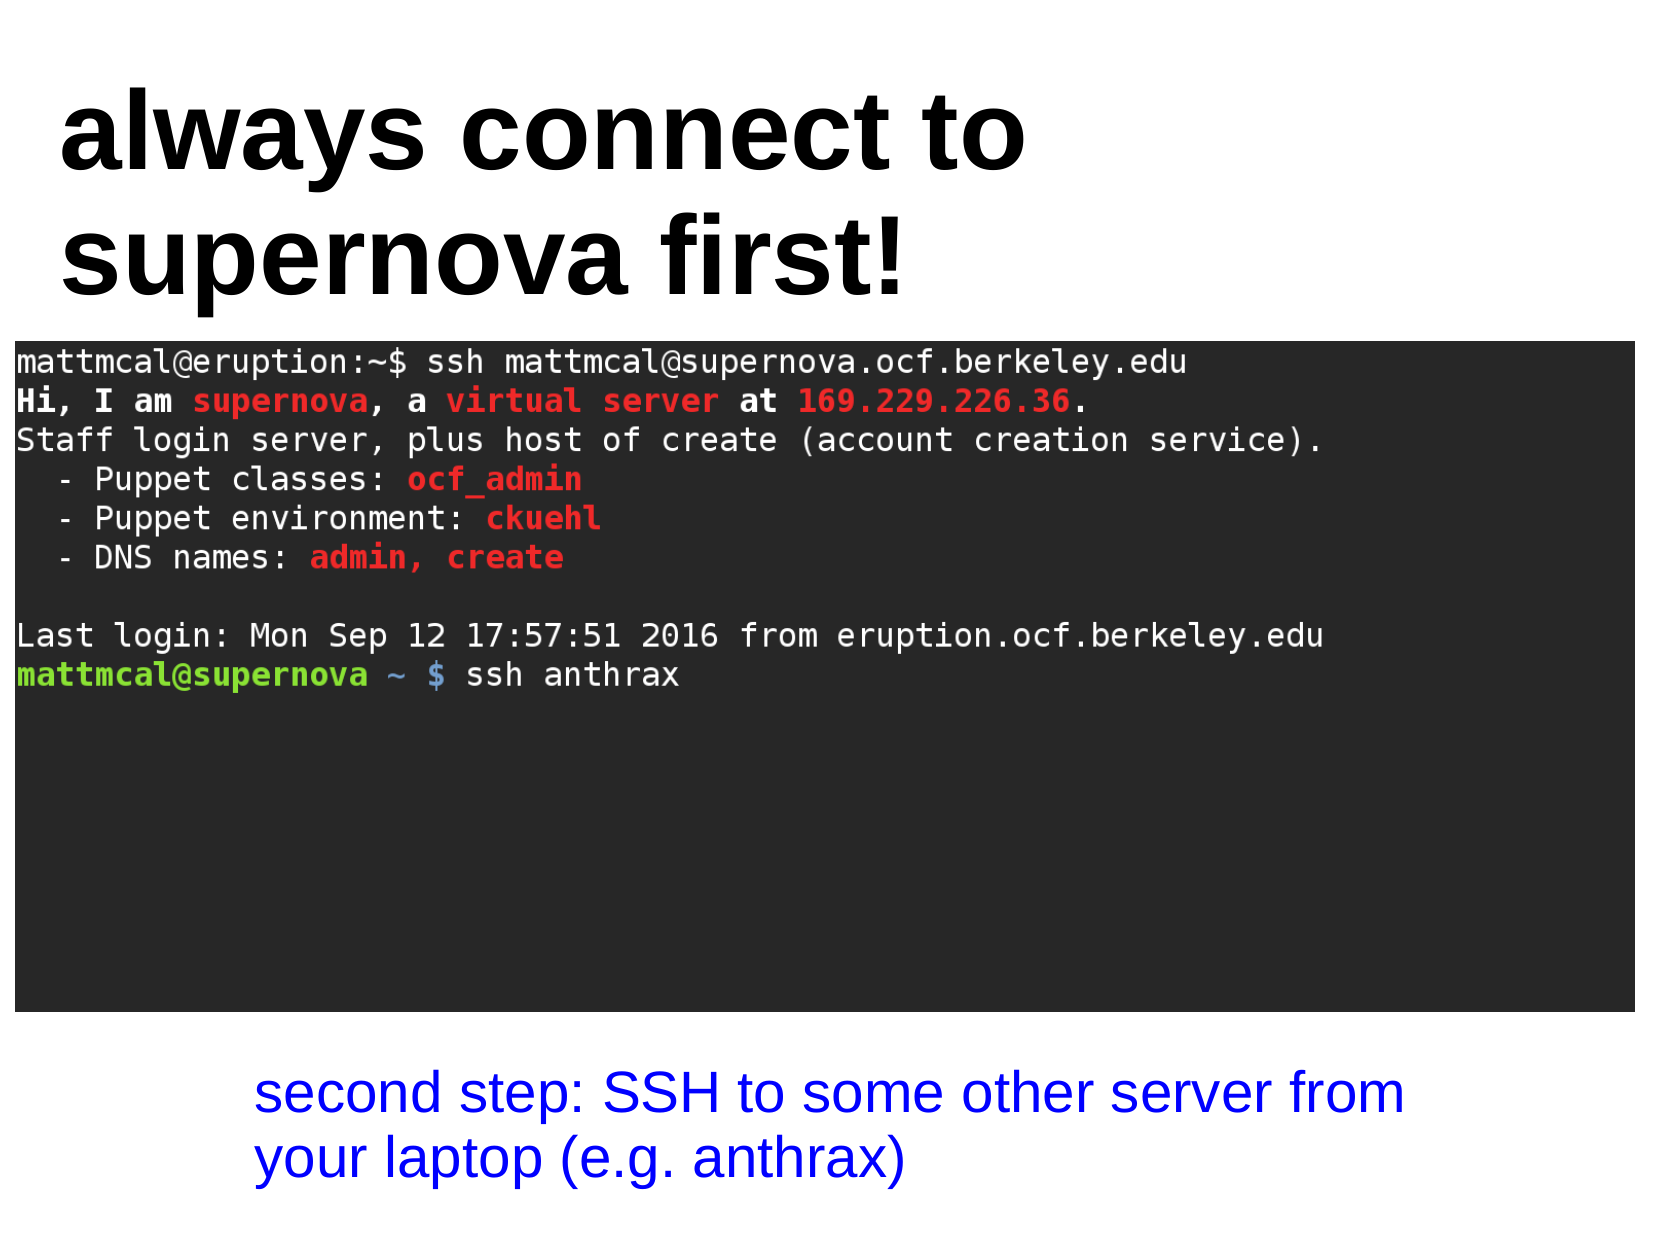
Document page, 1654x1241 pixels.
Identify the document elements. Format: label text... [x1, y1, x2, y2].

picture [15, 341, 1635, 1012]
text_box always connect to supernova first! [45, 60, 1546, 327]
text_box second step: SSH to some other server from your laptop (e.g. anthrax) [240, 1052, 1486, 1198]
